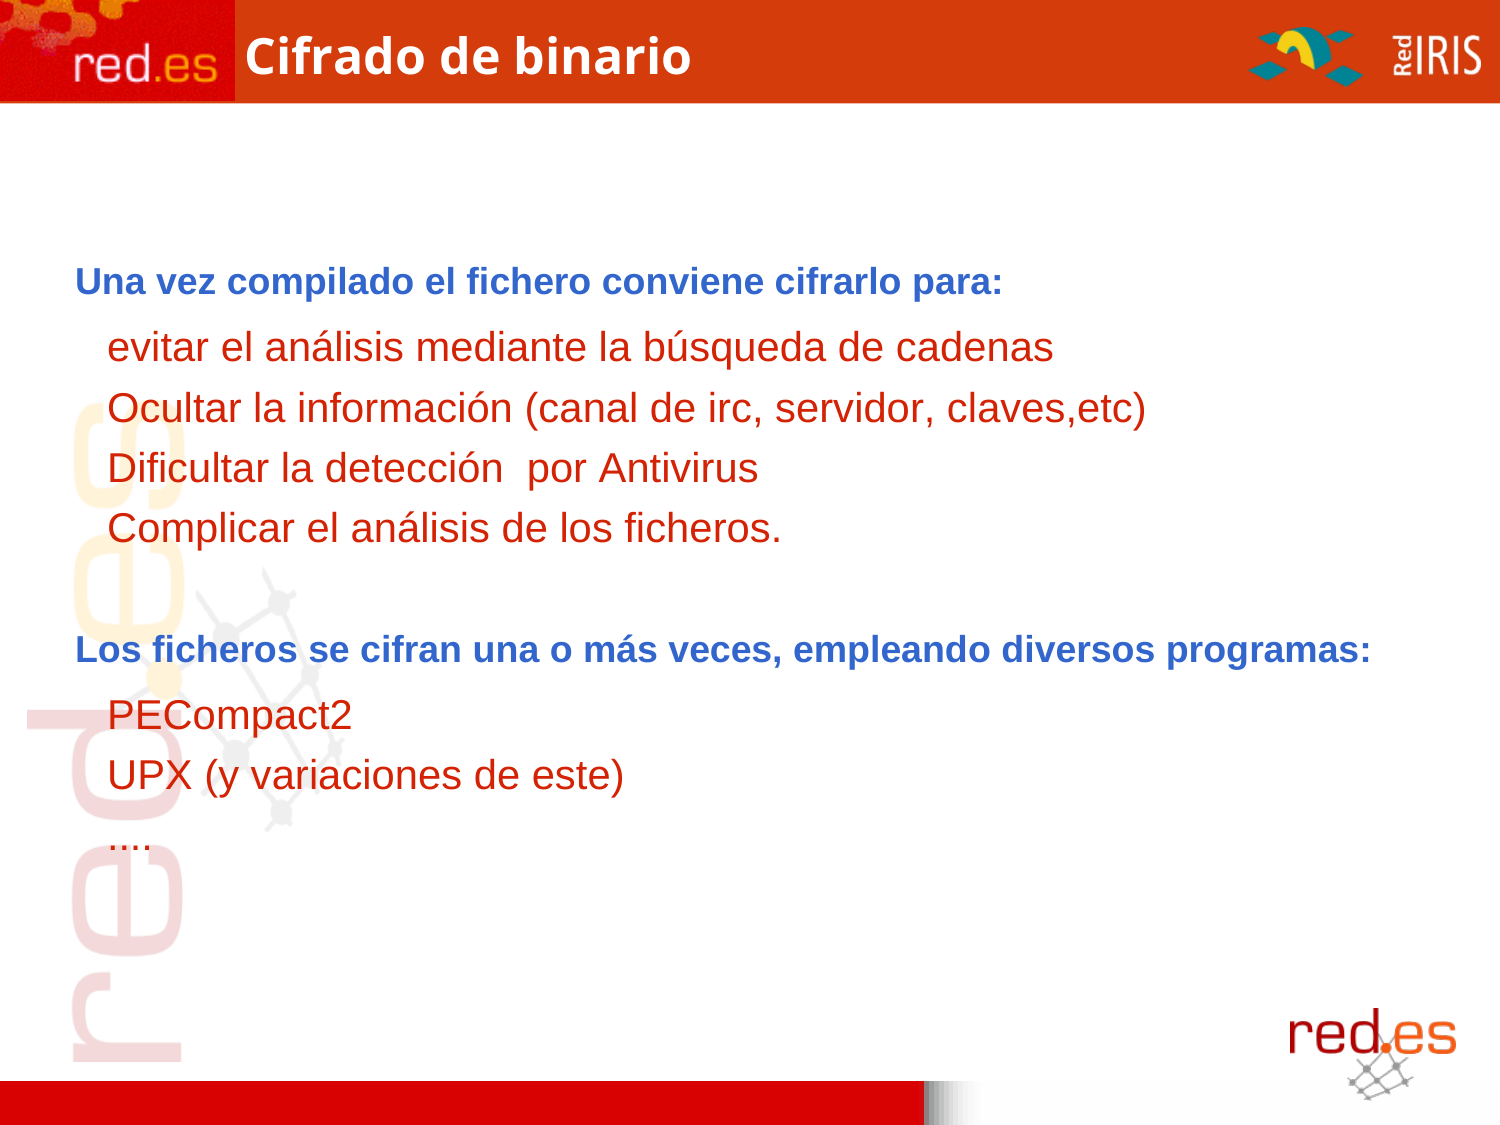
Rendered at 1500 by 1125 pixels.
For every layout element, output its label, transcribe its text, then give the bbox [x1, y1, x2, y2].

picture [27, 400, 345, 1062]
title Cifrado de binario [244, 0, 1412, 121]
picture [0, 1008, 1500, 1125]
picture [1412, 27, 1481, 87]
list Una vez compilado el fichero conviene cifrarlo para: evitar el análisis mediante la búsqueda de cadenas Ocultar la información (canal de irc, servidor, claves,etc) Dificultar la detección por Antivirus Complicar el análisis de los ficheros. Los ficheros se cifran una o más veces, empleando diversos programas: PECompact2 UPX (y variaciones de este) .... [75, 262, 1426, 1006]
picture [0, 0, 235, 101]
